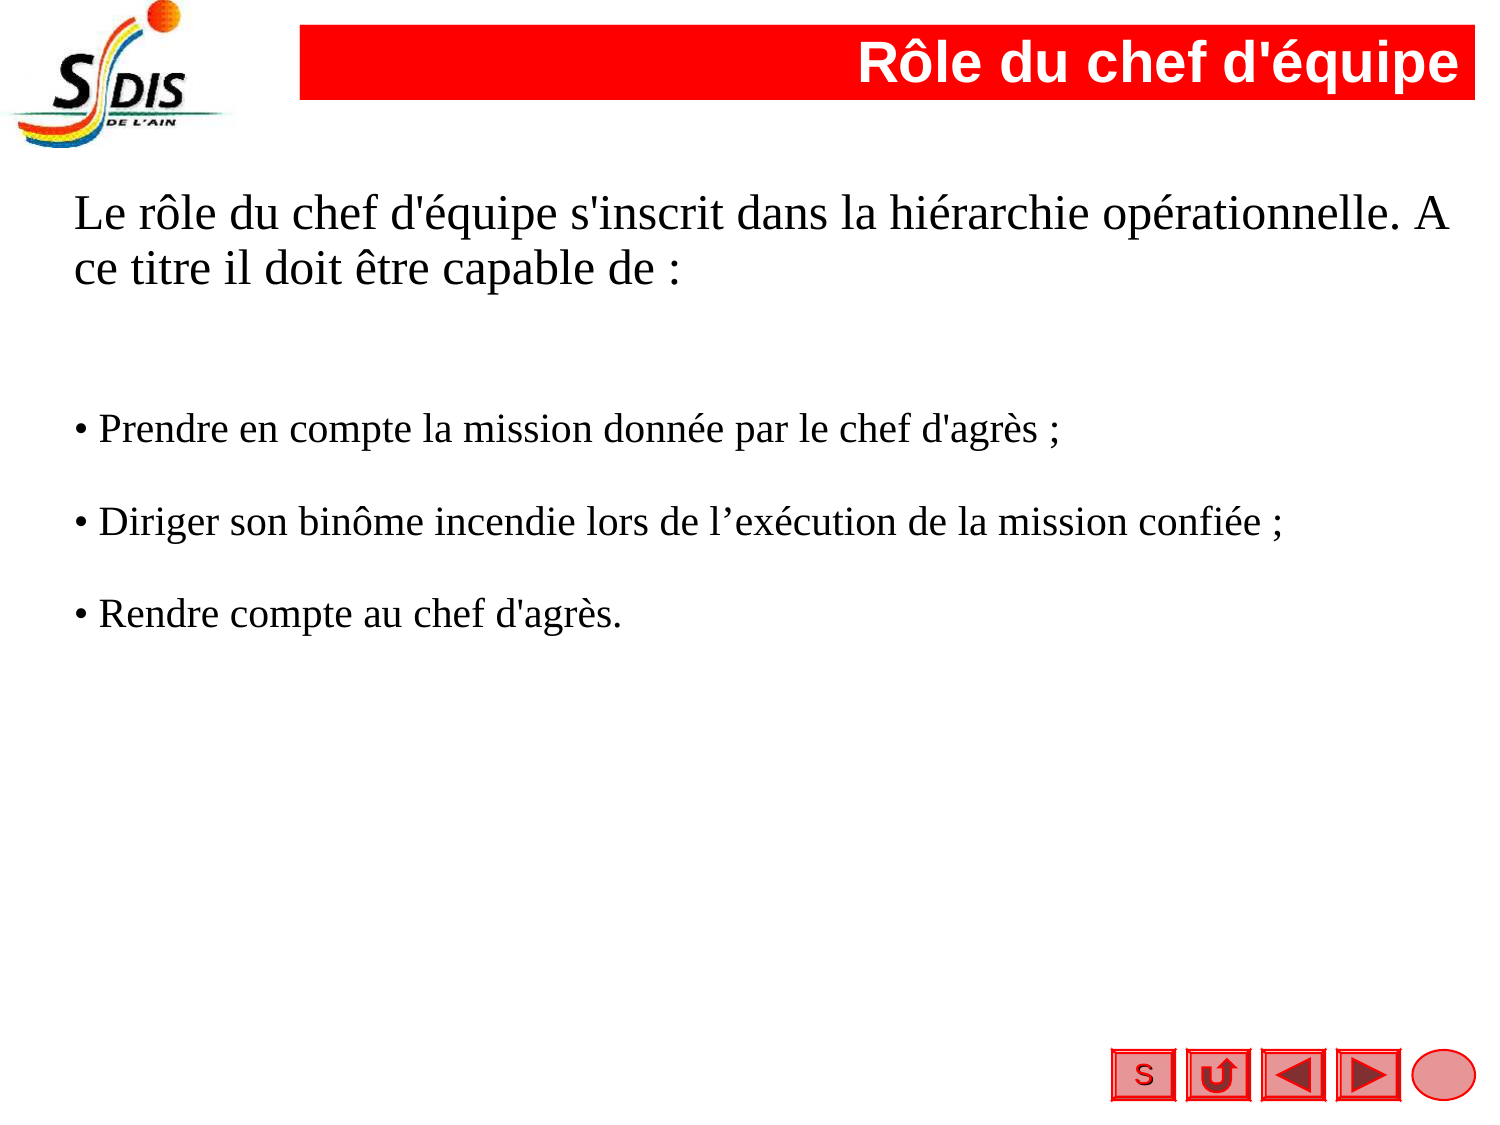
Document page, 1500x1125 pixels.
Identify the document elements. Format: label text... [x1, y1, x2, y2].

text_box Rôle du chef d'équipe [299, 24, 1475, 100]
picture [1192, 1055, 1245, 1095]
text_box Le rôle du chef d'équipe s'inscrit dans la hiérarchie opérationnelle. A ce titre il doit être capable de : Prendre en compte la mission donnée par le chef d'agrès ; Diriger son binôme incendie lors de l’exécution de la mission confiée ; Rendre compte au chef d'agrès. [59, 177, 1477, 1004]
picture [1342, 1055, 1395, 1095]
picture [1267, 1055, 1320, 1095]
picture [0, 0, 237, 148]
picture [1117, 1055, 1170, 1095]
text_box [1412, 1049, 1476, 1101]
